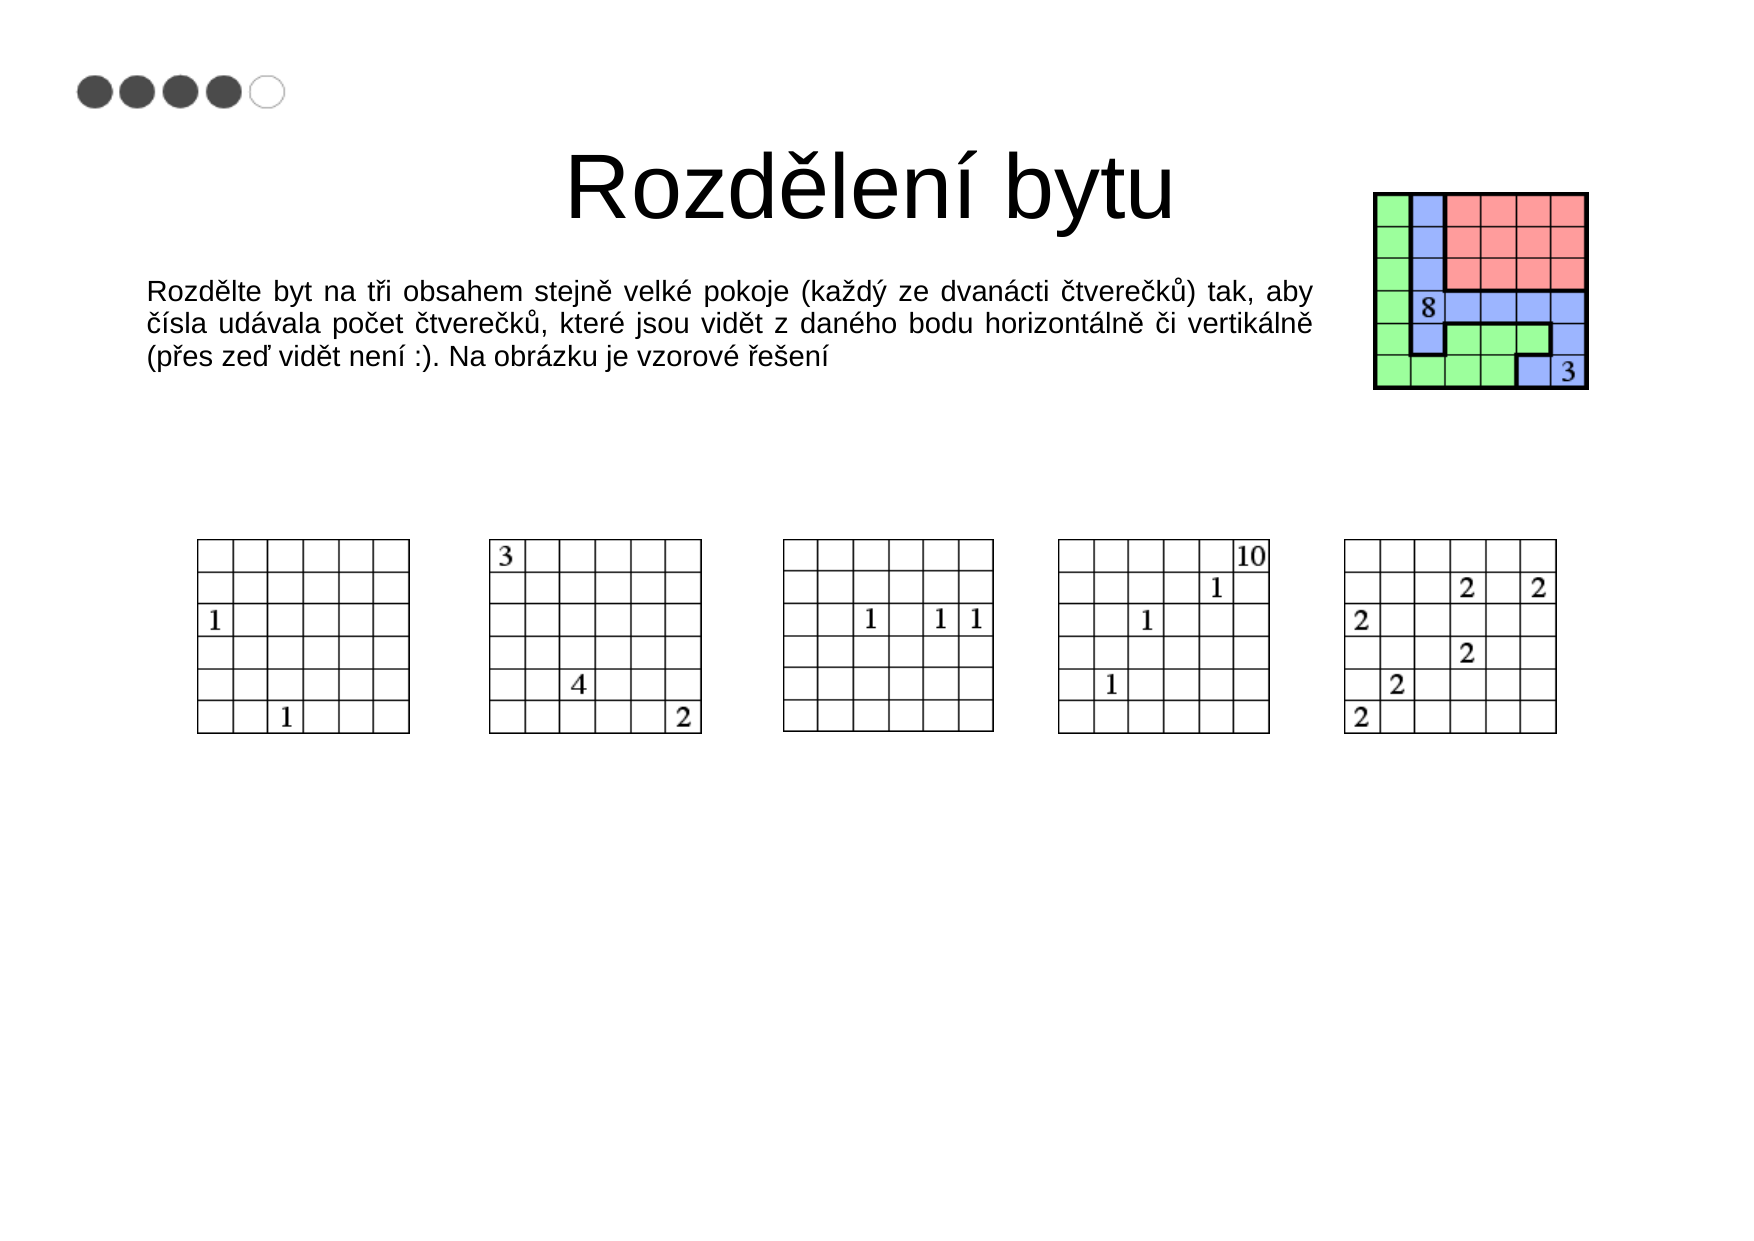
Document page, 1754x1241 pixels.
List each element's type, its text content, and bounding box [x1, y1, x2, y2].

picture [197, 539, 410, 734]
picture [1058, 539, 1270, 734]
picture [67, 67, 293, 113]
picture [1344, 539, 1557, 734]
picture [1373, 192, 1589, 390]
picture [783, 539, 994, 733]
title Rozdělení bytu [135, 93, 1608, 281]
text_box Rozdělte byt na tři obsahem stejně velké pokoje (každý ze dvanácti čtverečků) tak, aby čísla udávala počet čtverečků, které jsou vidět z daného bodu horizontálně či vertikálně (přes zeď vidět není :). Na obrázku je vzorové řešení [146, 256, 1316, 391]
picture [489, 539, 702, 734]
